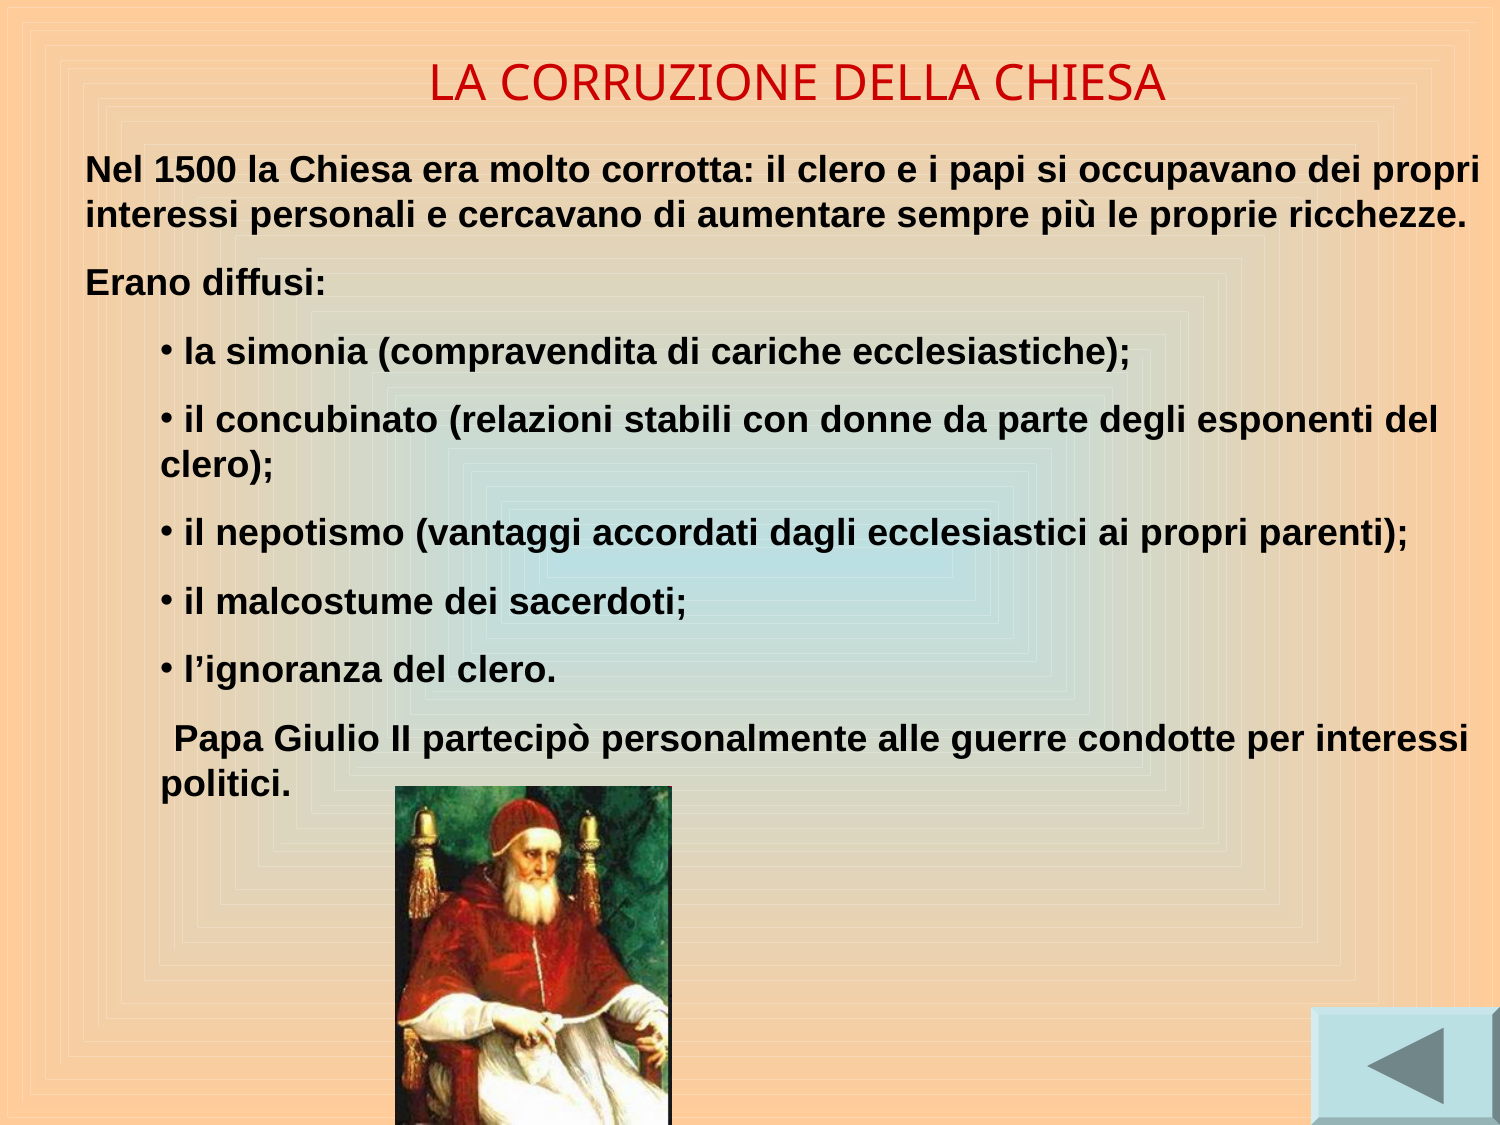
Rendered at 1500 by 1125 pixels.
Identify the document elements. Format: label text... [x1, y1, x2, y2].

text_box LA CORRUZIONE DELLA CHIESA [289, 42, 1306, 119]
text_box [1312, 1007, 1500, 1125]
text_box Nel 1500 la Chiesa era molto corrotta: il clero e i papi si occupavano dei propri interessi personali e cercavano di aumentare sempre più le proprie ricchezze. Erano diffusi: la simonia (compravendita di cariche ecclesiastiche); il concubinato (relazioni stabili con donne da parte degli esponenti del clero); il nepotismo (vantaggi accordati dagli ecclesiastici ai propri parenti); il malcostume dei sacerdoti; l’ignoranza del clero. Papa Giulio II partecipò personalmente alle guerre condotte per interessi politici. [70, 137, 1500, 812]
picture [395, 786, 672, 1125]
